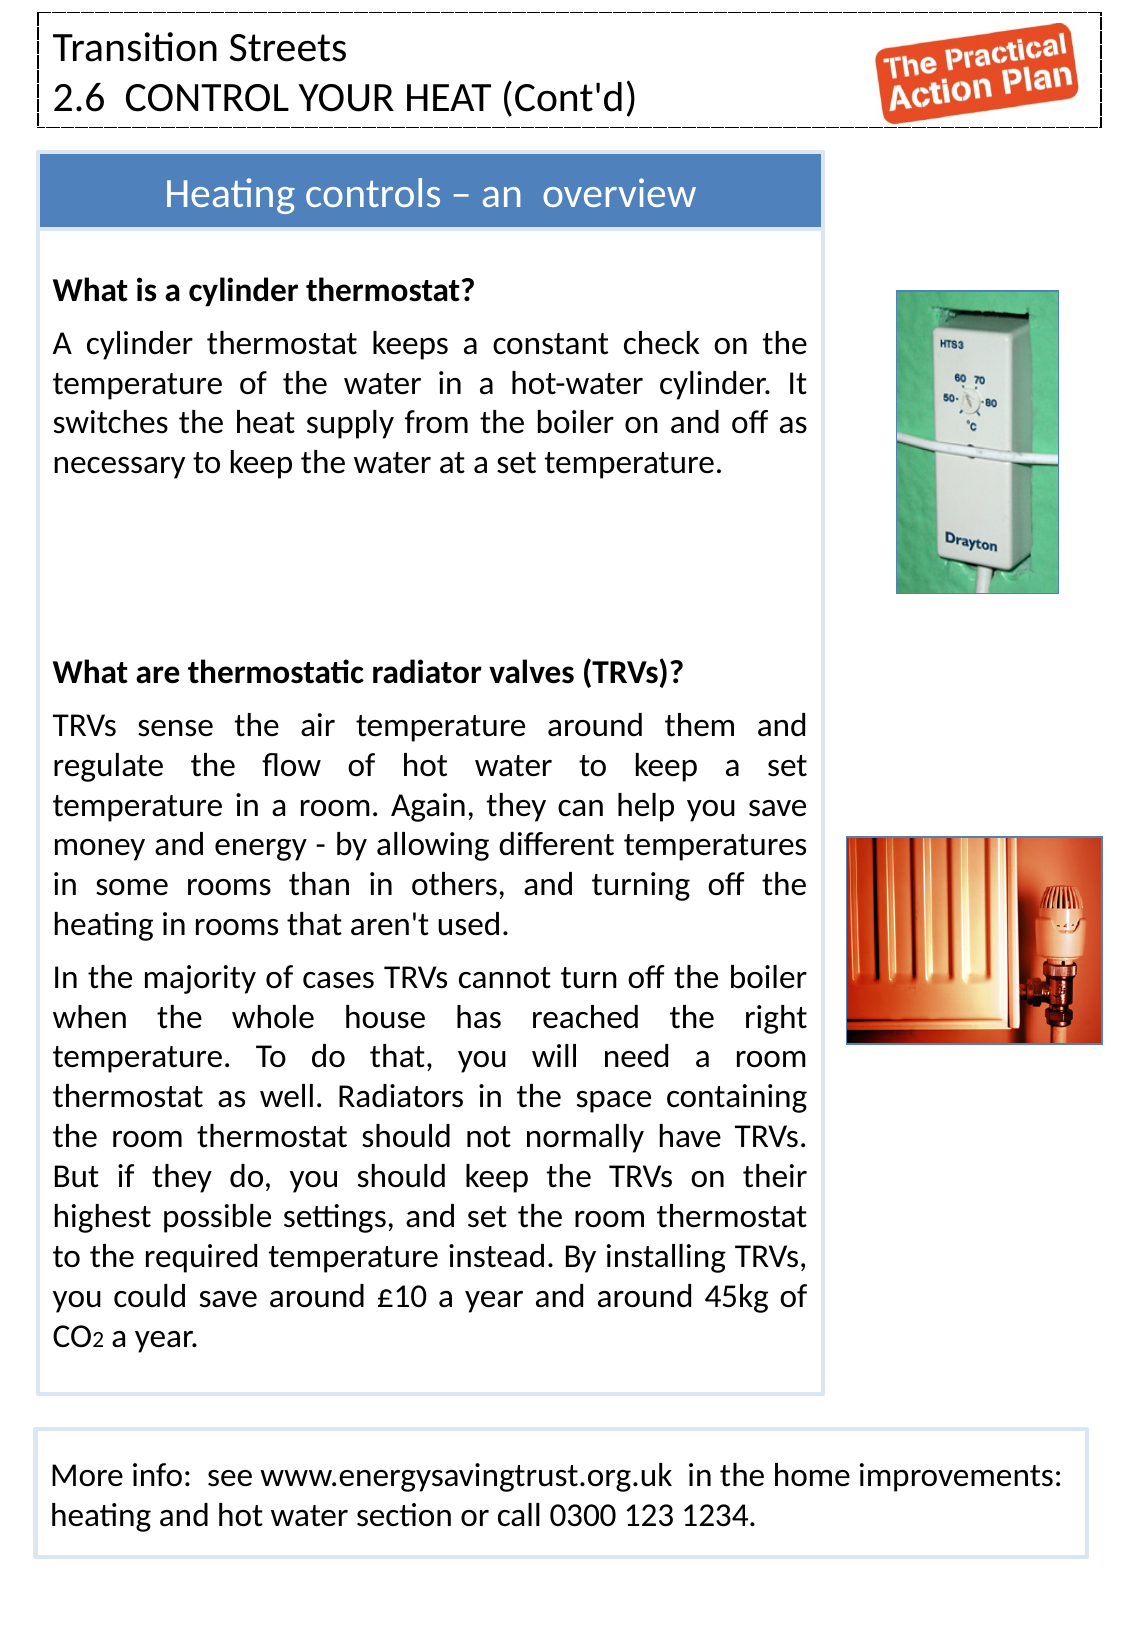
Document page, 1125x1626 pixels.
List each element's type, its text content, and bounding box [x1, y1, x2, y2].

picture [847, 837, 1102, 1044]
text_box What is a cylinder thermostat? A cylinder thermostat keeps a constant check on the temperature of the water in a hot-water cylinder. It switches the heat supply from the boiler on and off as necessary to keep the water at a set temperature. What are thermostatic radiator valves (TRVs)? TRVs sense the air temperature around them and regulate the flow of hot water to keep a set temperature in a room. Again, they can help you save money and energy - by allowing different temperatures in some rooms than in others, and turning off the heating in rooms that aren't used. In the majority of cases TRVs cannot turn off the boiler when the whole house has reached the right temperature. To do that, you will need a room thermostat as well. Radiators in the space containing the room thermostat should not normally have TRVs. But if they do, you should keep the TRVs on their highest possible settings, and set the room thermostat to the required temperature instead. By installing TRVs, you could save around £10 a year and around 45kg of CO2 a year. [37, 230, 824, 1394]
text_box Transition Streets 2.6 CONTROL YOUR HEAT (Cont'd) [37, 12, 1101, 128]
text_box More info: see www.energysavingtrust.org.uk in the home improvements: heating and hot water section or call 0300 123 1234. [35, 1429, 1087, 1558]
text_box Heating controls – an overview [37, 152, 824, 230]
picture [897, 291, 1058, 593]
